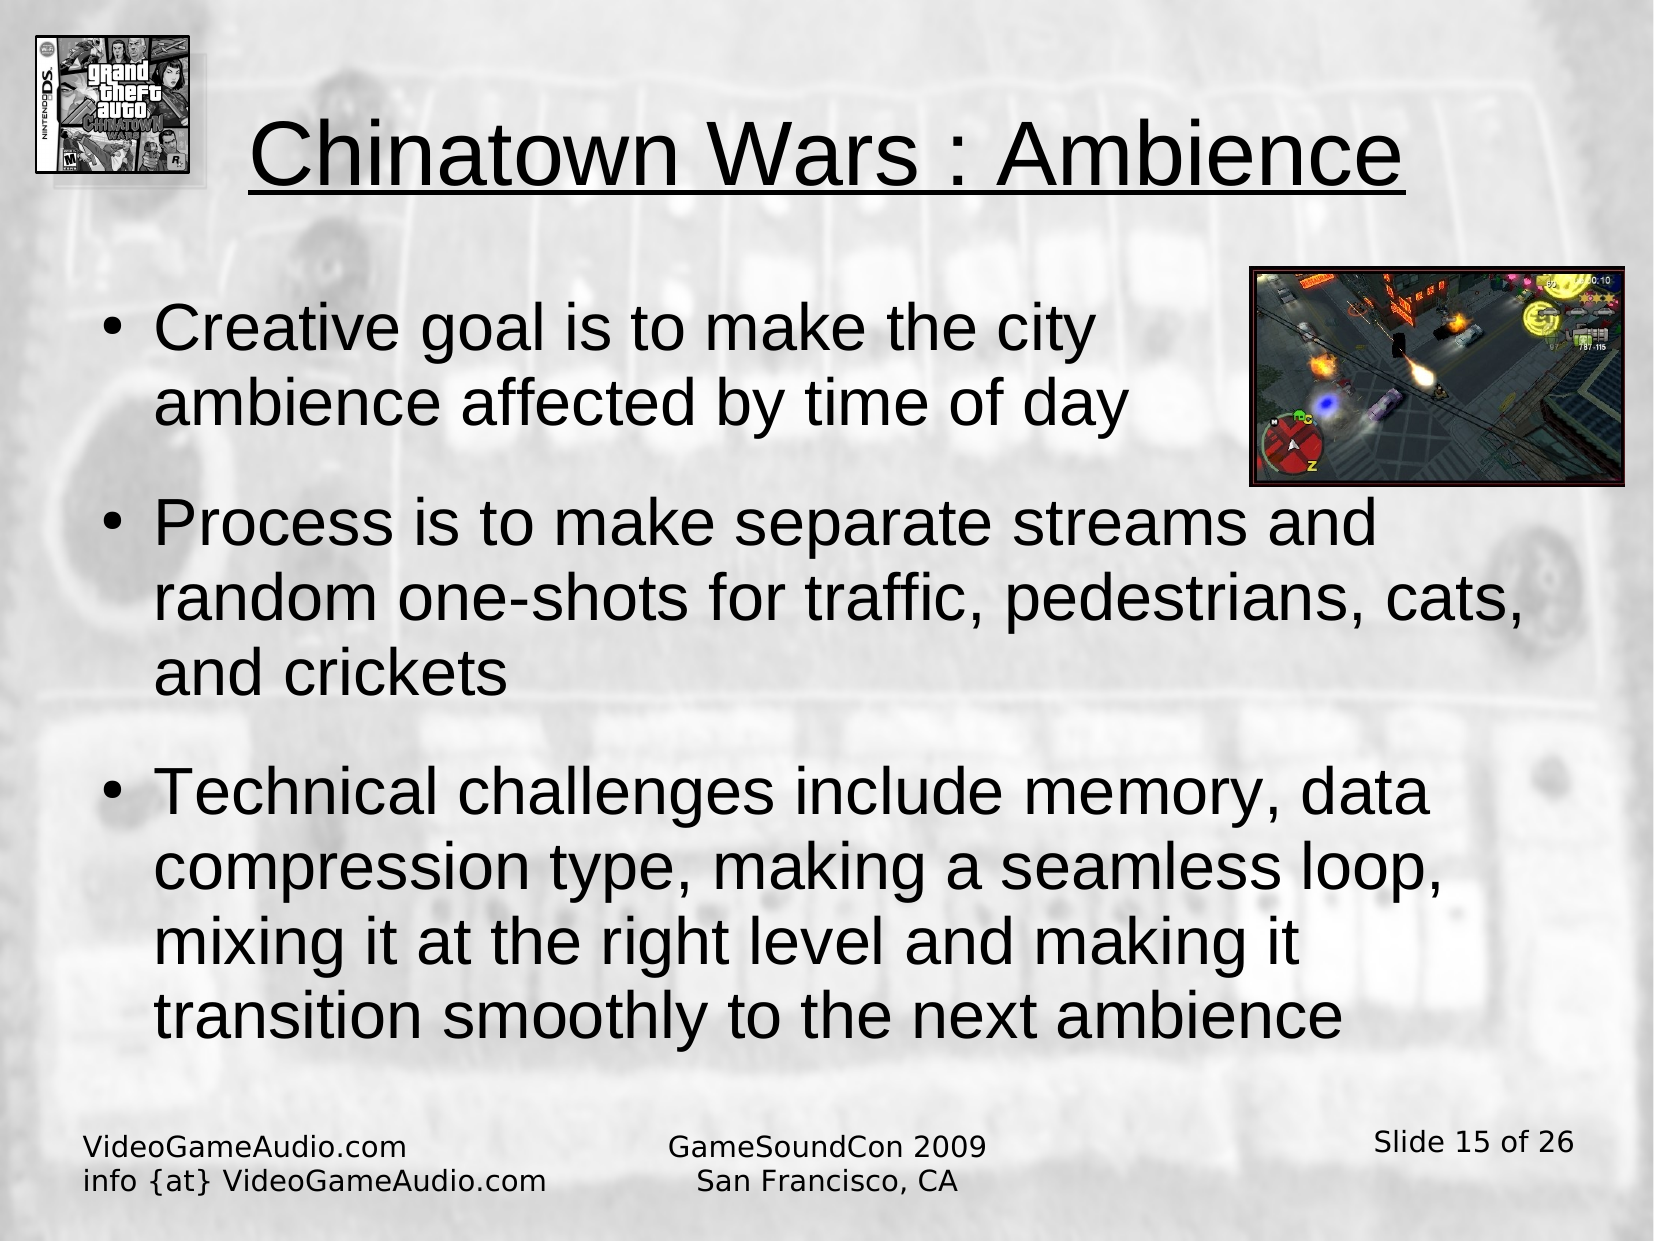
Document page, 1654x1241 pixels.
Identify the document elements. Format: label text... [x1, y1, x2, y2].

title Chinatown Wars : Ambience [82, 49, 1571, 257]
picture [1249, 266, 1625, 487]
list Creative goal is to make the city ambience affected by time of day Process is to make separate streams and random one-shots for traffic, pedestrians, cats, and crickets Technical challenges include memory, data compression type, making a seamless loop, mixing it at the right level and making it transition smoothly to the next ambience [82, 290, 1571, 1109]
picture [37, 37, 188, 172]
